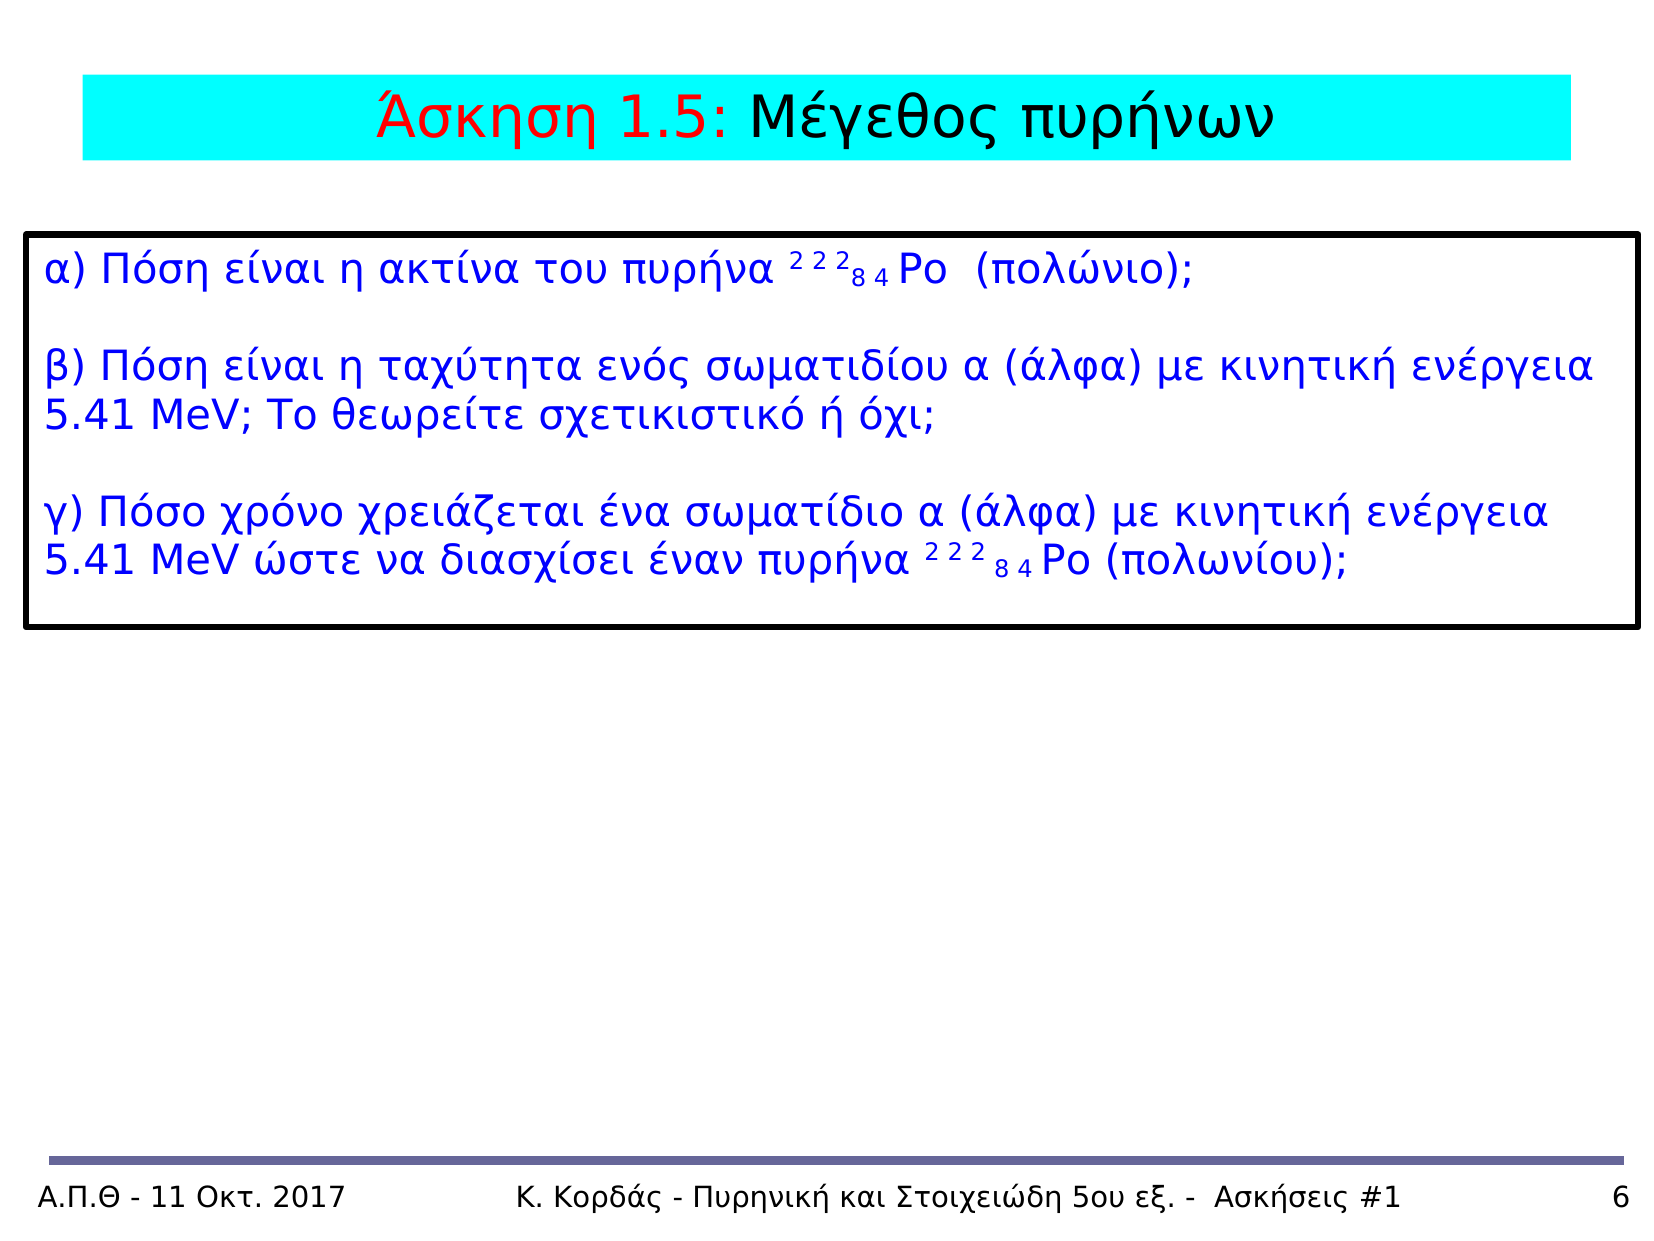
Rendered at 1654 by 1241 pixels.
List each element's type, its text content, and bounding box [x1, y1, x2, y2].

text_box α) Πόση είναι η ακτίνα του πυρήνα 2 2 28 4 Po (πολώνιο); β) Πόση είναι η ταχύτητα ενός σωματιδίου α (άλφα) με κινητική ενέργεια 5.41 MeV; Το θεωρείτε σχετικιστικό ή όχι; γ) Πόσο χρόνο χρειάζεται ένα σωματίδιο α (άλφα) με κινητική ενέργεια 5.41 MeV ώστε να διασχίσει έναν πυρήνα 2 2 2 8 4 Po (πολωνίου); [25, 234, 1639, 628]
title Άσκηση 1.5: Μέγεθος πυρήνων [82, 74, 1571, 161]
